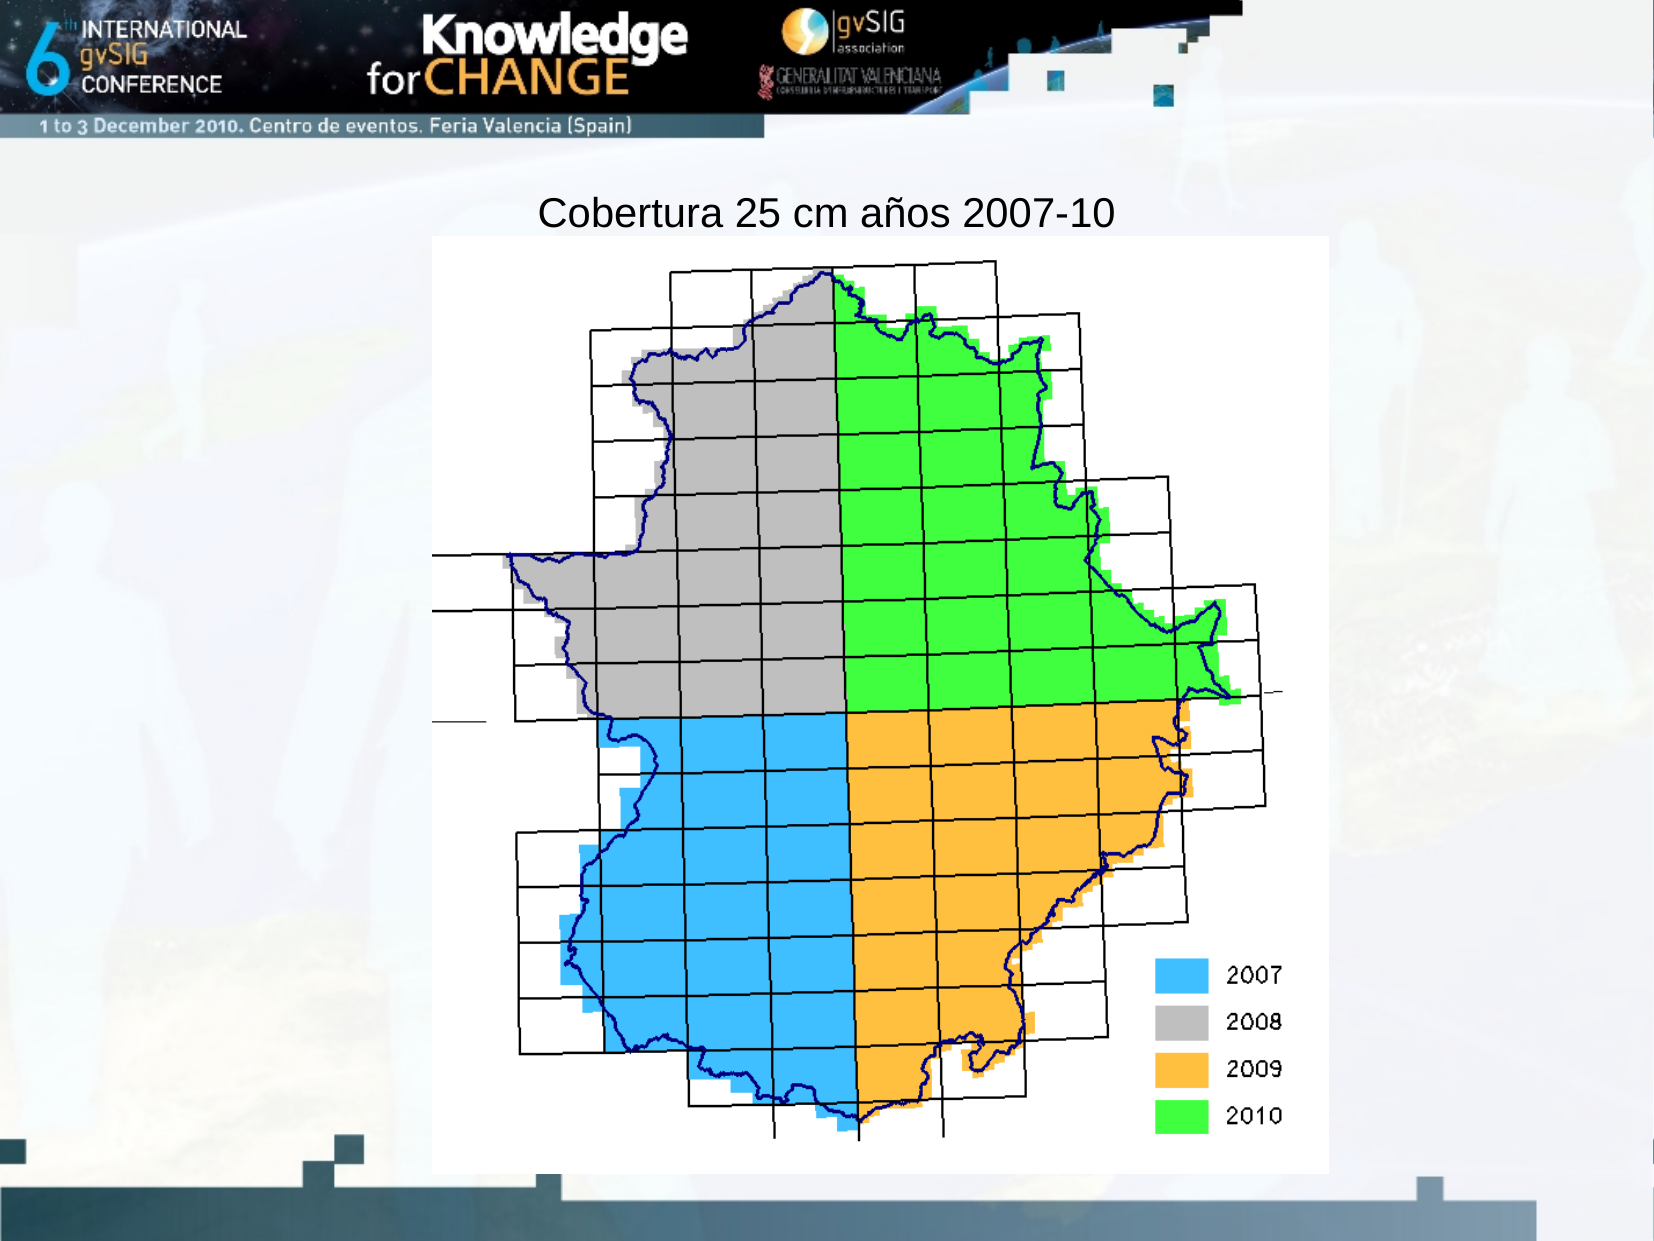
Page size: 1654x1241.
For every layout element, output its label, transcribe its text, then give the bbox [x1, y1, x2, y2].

title Cobertura 25 cm años 2007-10 [82, 177, 1571, 250]
picture [0, 0, 1654, 1241]
